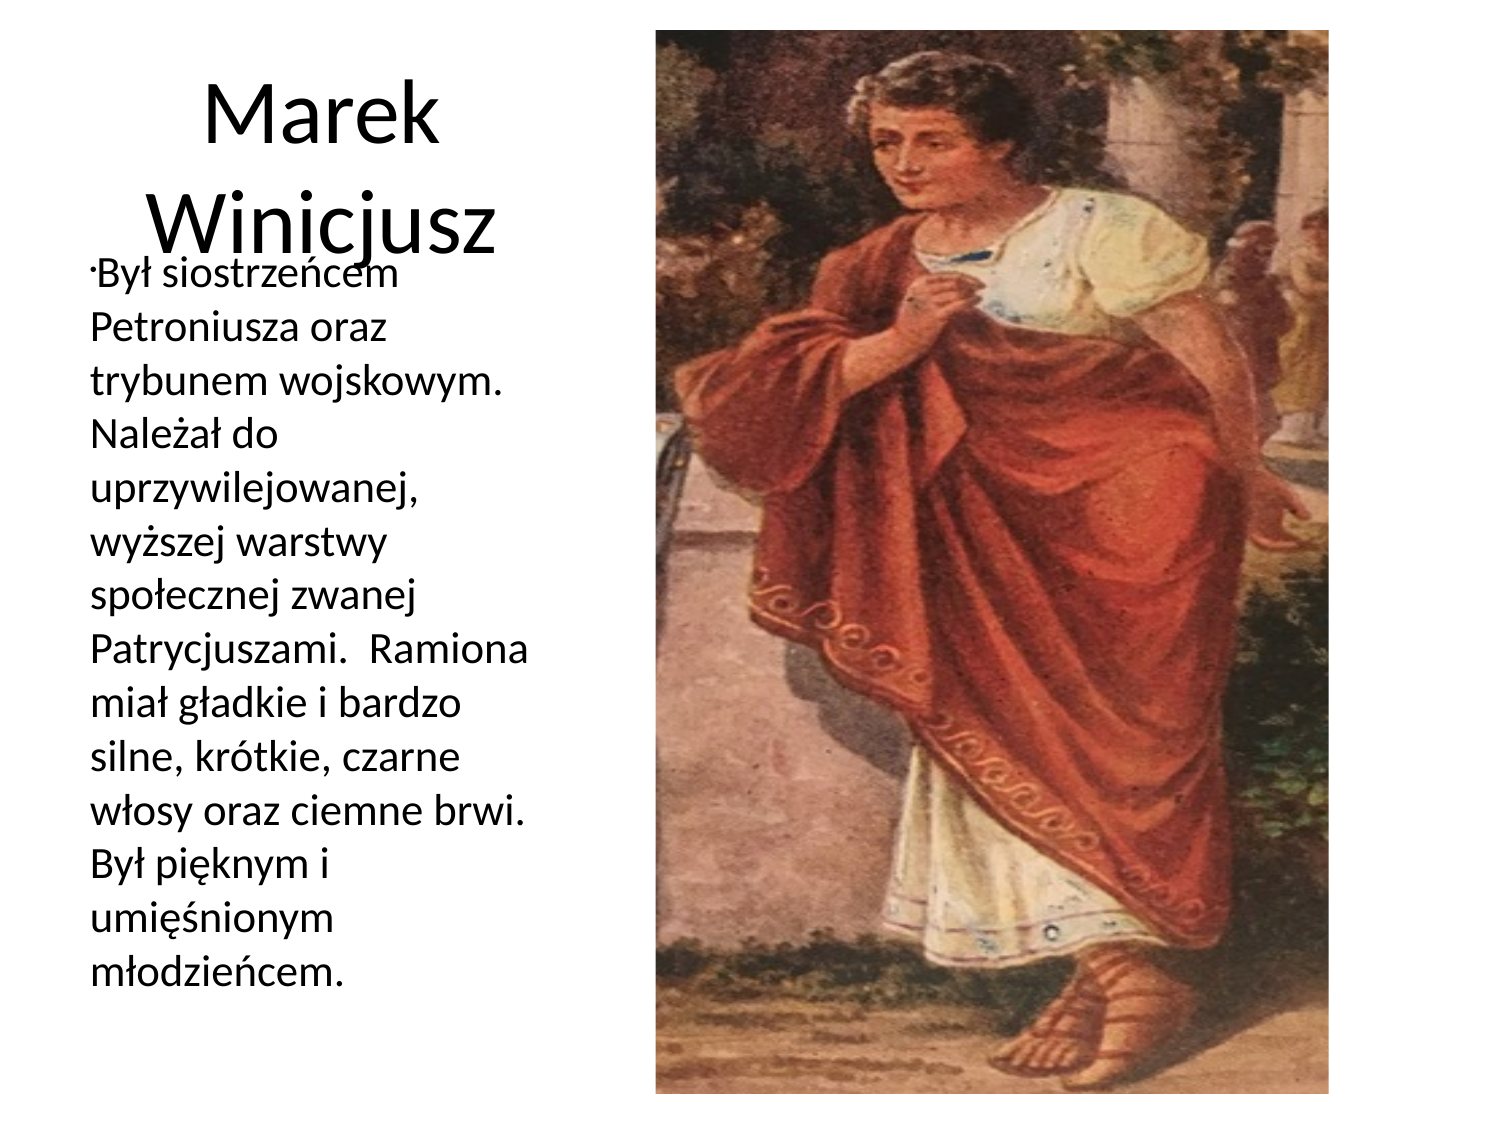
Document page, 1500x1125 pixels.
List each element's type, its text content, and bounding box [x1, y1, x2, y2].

list Był siostrzeńcem Petroniusza oraz trybunem wojskowym. Należał do uprzywilejowanej, wyższej warstwy społecznej zwanej Patrycjuszami. Ramiona miał gładkie i bardzo silne, krótkie, czarne włosy oraz ciemne brwi. Był pięknym i umięśnionym młodzieńcem. [75, 235, 569, 1005]
title Marek Winicjusz [75, 44, 569, 235]
picture [655, 30, 1329, 1094]
